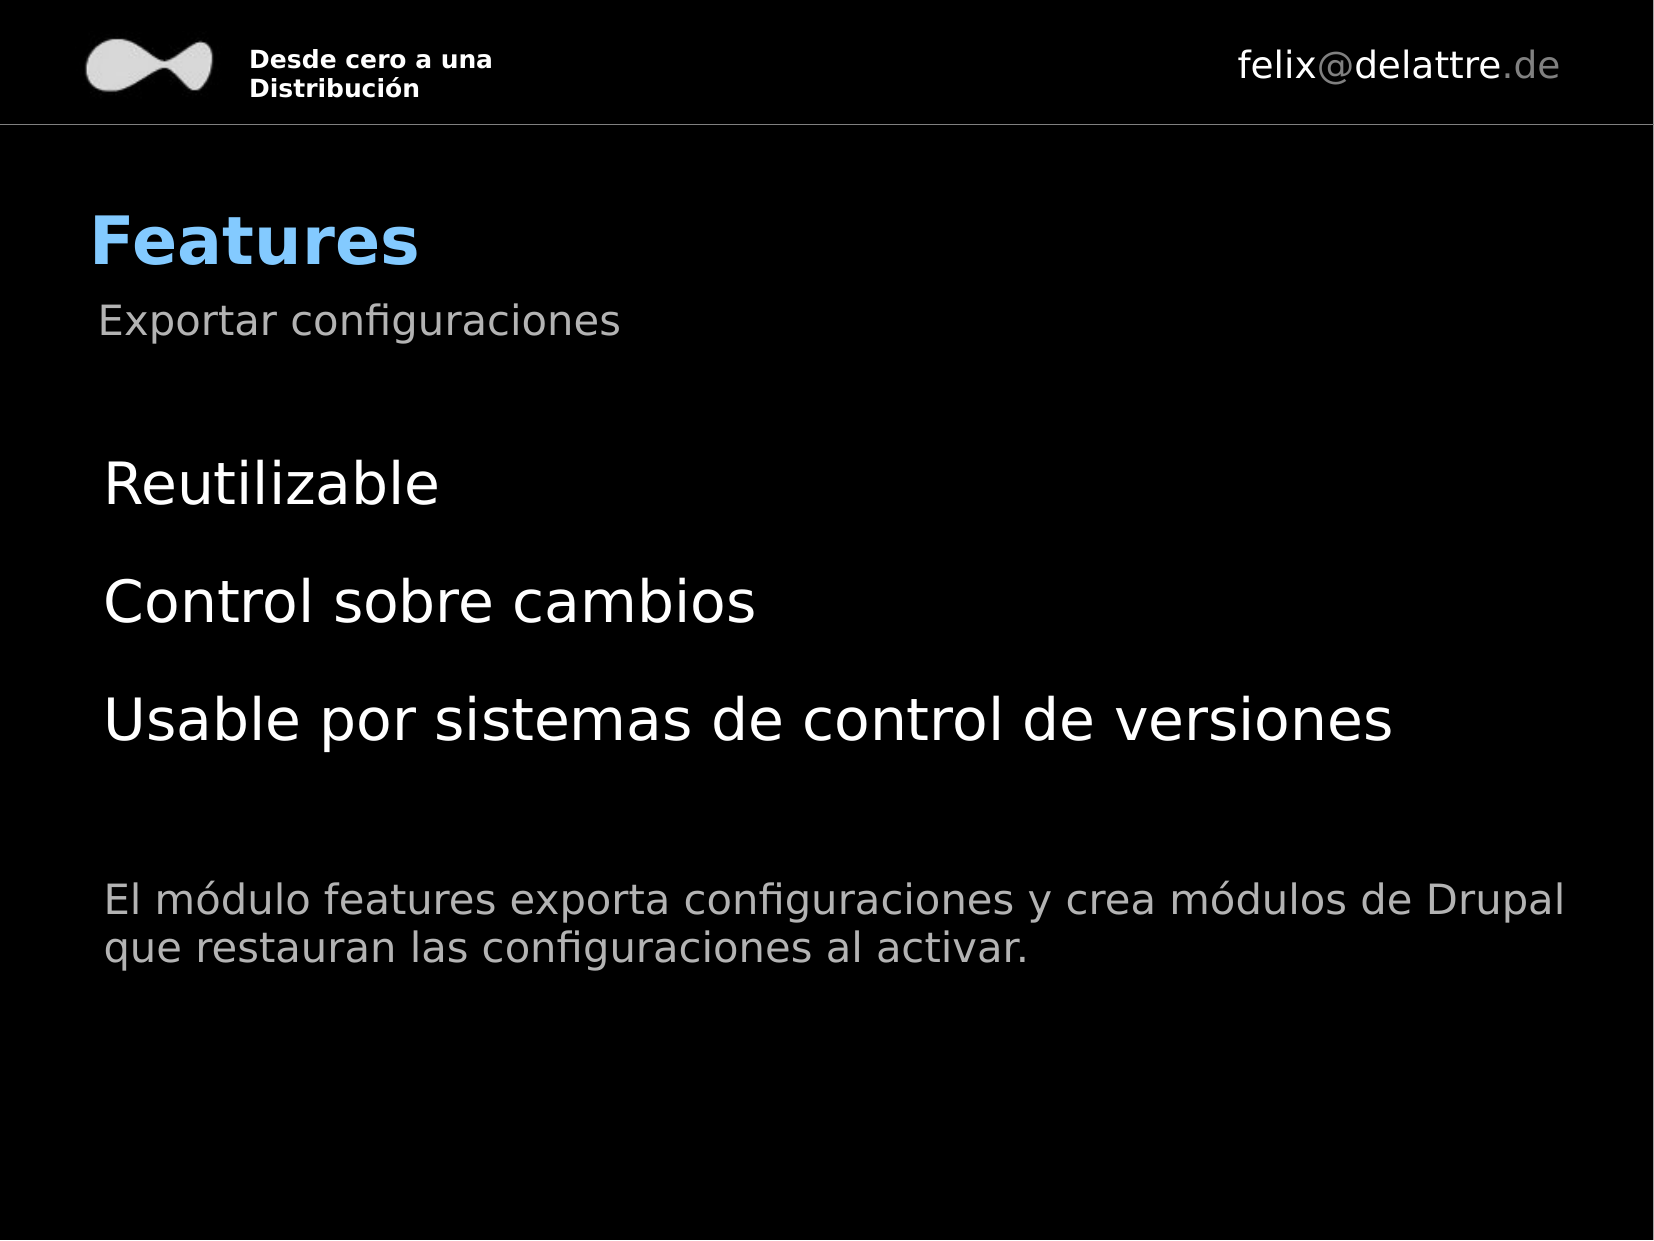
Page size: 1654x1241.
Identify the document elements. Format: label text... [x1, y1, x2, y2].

text_box El módulo features exporta configuraciones y crea módulos de Drupal que restauran las configuraciones al activar. [88, 868, 1595, 980]
text_box Exportar configuraciones [82, 289, 637, 353]
text_box Control sobre cambios [88, 561, 772, 644]
text_box Reutilizable [88, 442, 457, 526]
text_box Usable por sistemas de control de versiones [88, 679, 1410, 762]
picture [62, 31, 229, 104]
text_box Features [75, 195, 436, 289]
